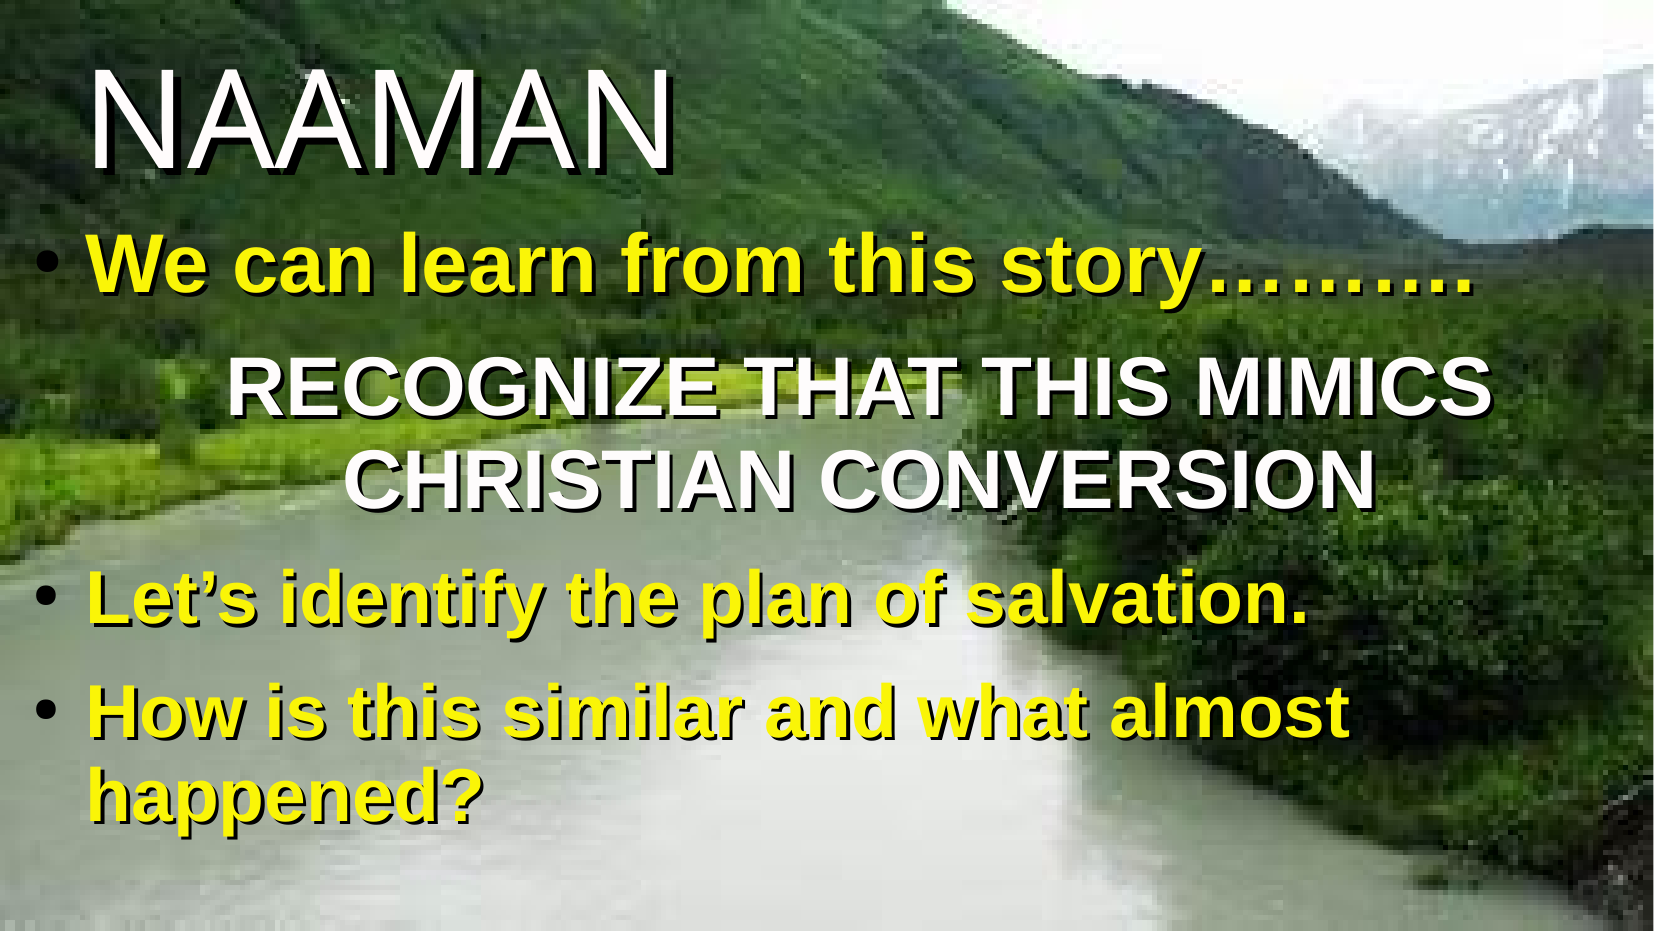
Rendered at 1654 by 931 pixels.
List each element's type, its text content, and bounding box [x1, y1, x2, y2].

picture [0, 0, 1654, 931]
title NAAMAN [82, 17, 1171, 212]
list We can learn from this story………. RECOGNIZE THAT THIS MIMICS CHRISTIAN CONVERSION Let’s identify the plan of salvation. How is this similar and what almost happened? [15, 217, 1636, 916]
